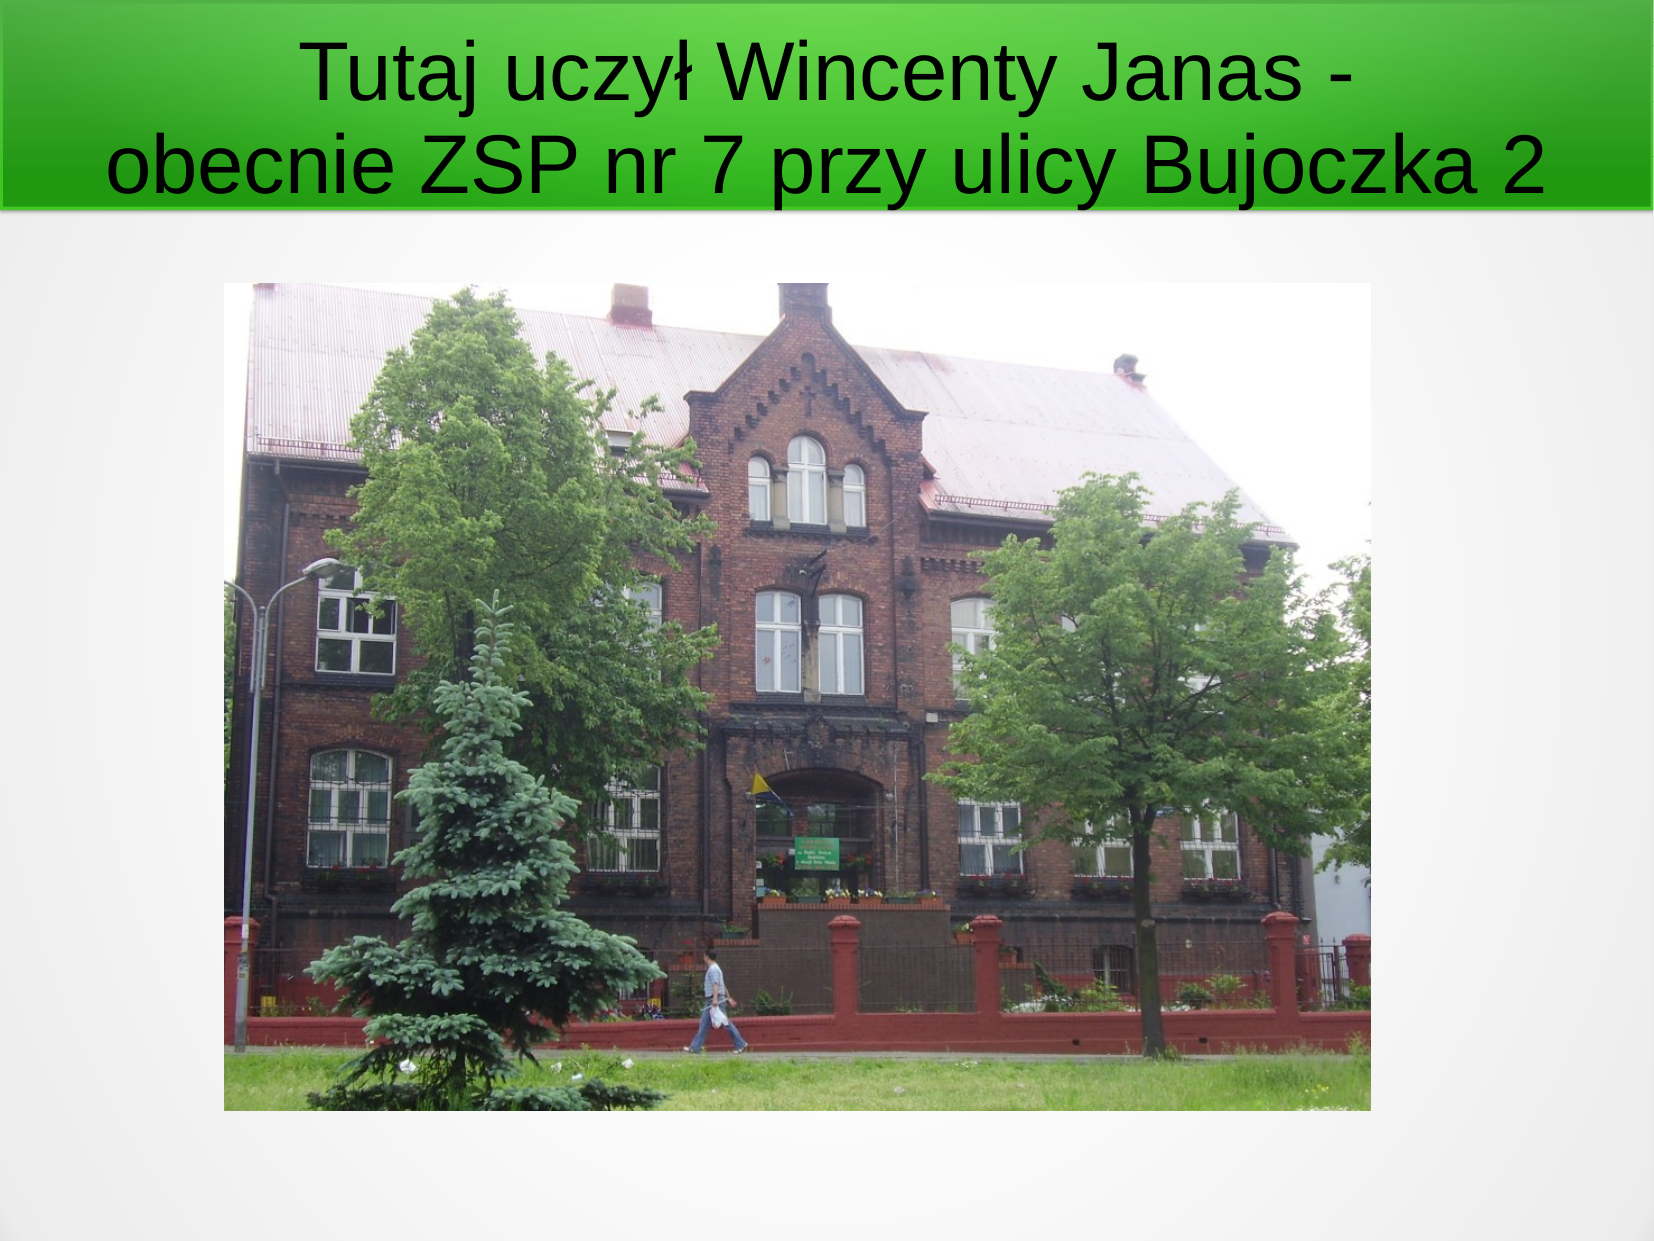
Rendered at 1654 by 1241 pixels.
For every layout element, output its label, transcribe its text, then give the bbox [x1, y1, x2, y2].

picture [224, 283, 1371, 1111]
title Tutaj uczył Wincenty Janas - obecnie ZSP nr 7 przy ulicy Bujoczka 2 [82, 24, 1571, 212]
